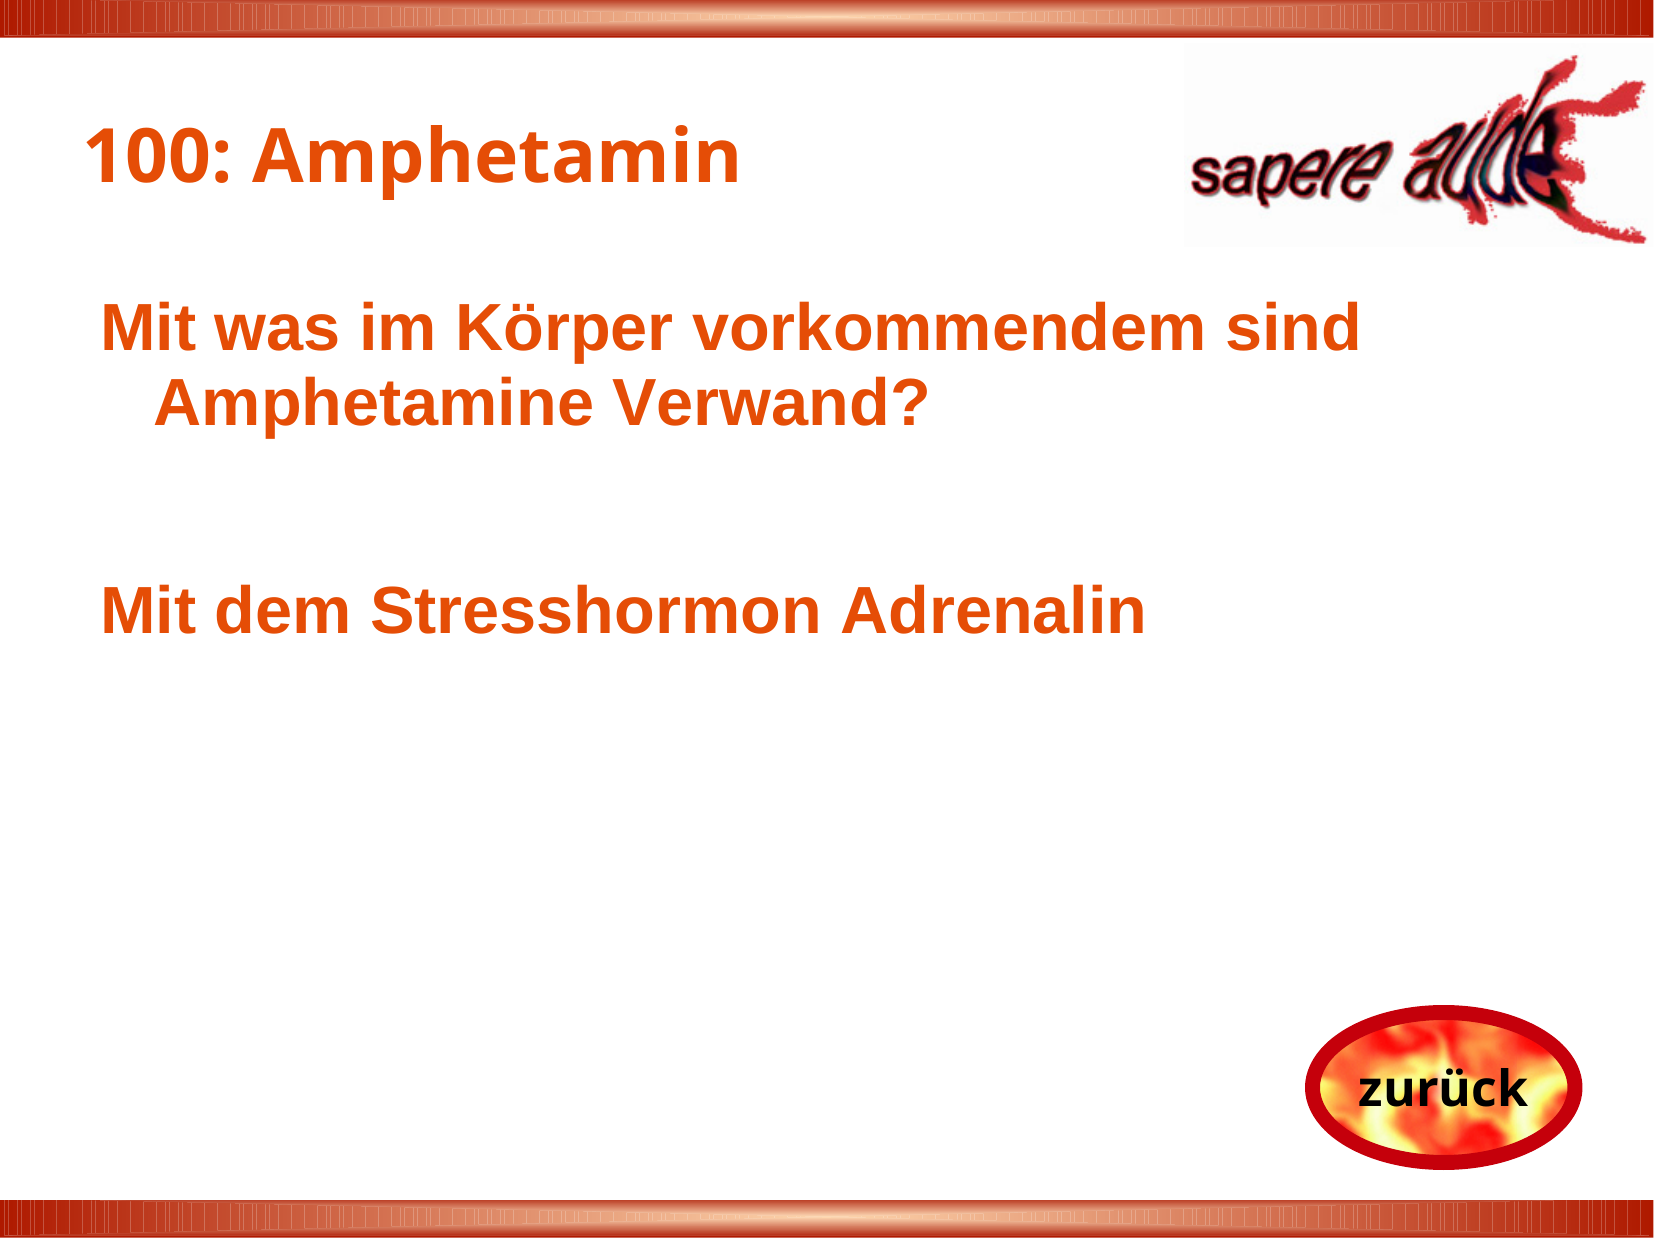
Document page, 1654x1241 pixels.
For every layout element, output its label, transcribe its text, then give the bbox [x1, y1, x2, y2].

list Mit was im Körper vorkommendem sind Amphetamine Verwand? Mit dem Stresshormon Adrenalin [82, 290, 1571, 1109]
title 100: Amphetamin [82, 49, 1571, 257]
picture [1184, 43, 1654, 247]
picture [1328, 1109, 1560, 1154]
